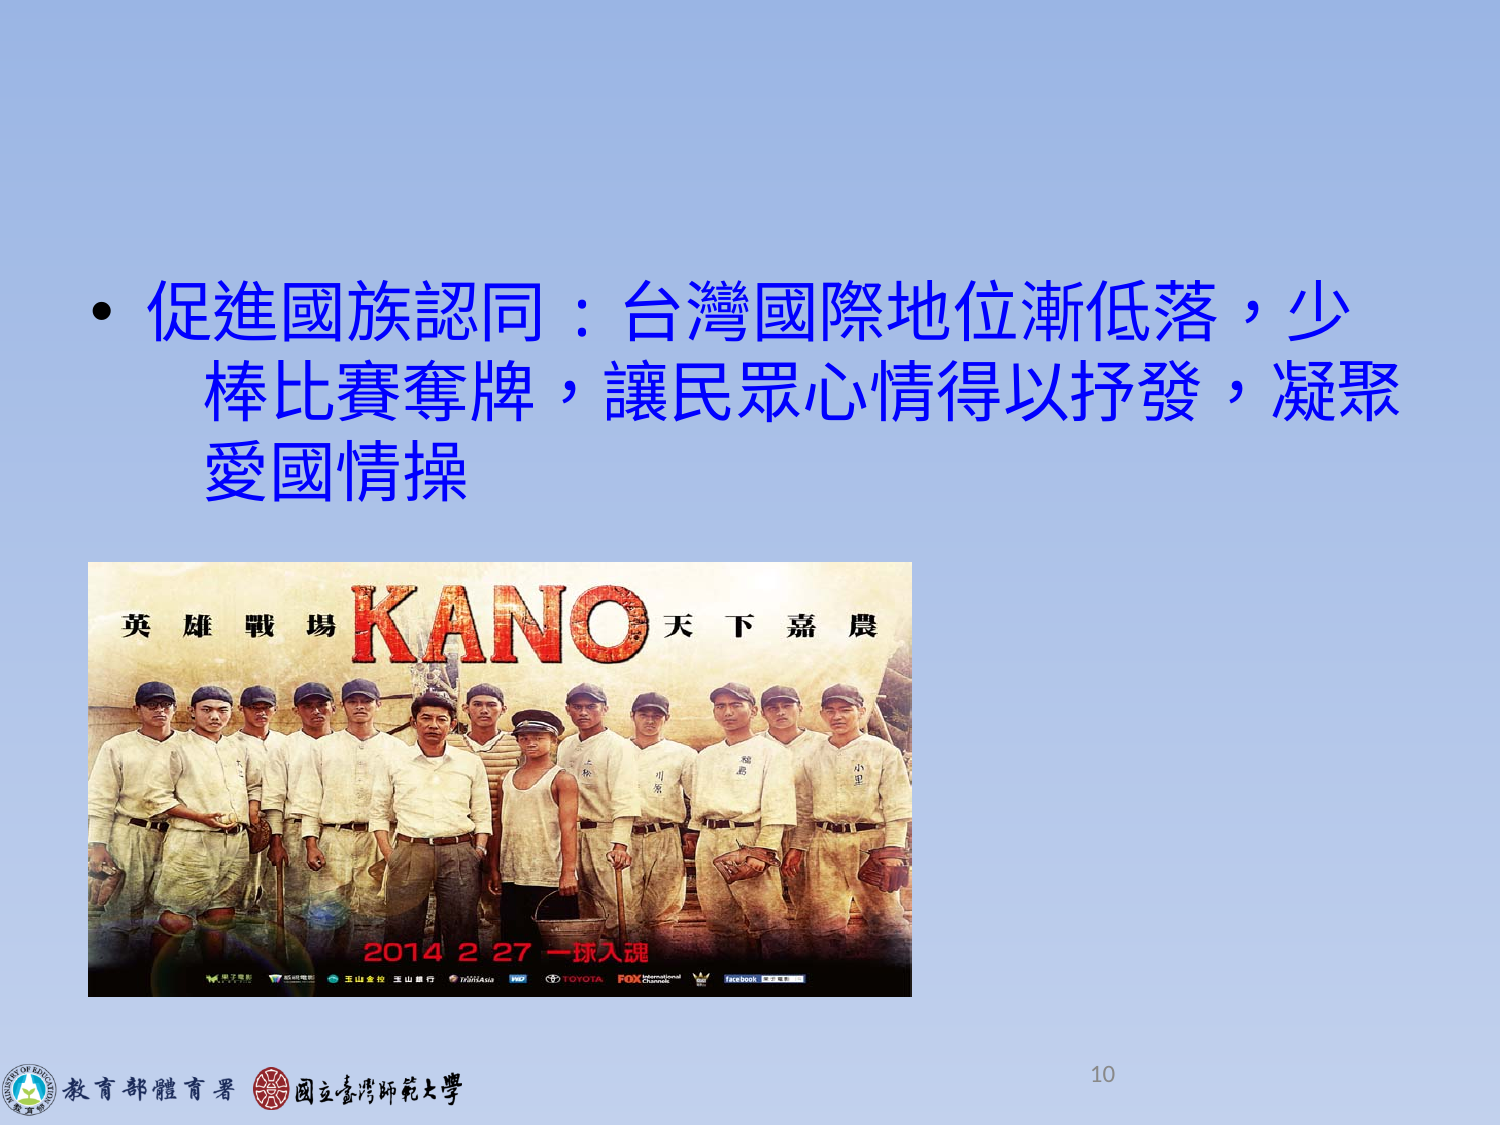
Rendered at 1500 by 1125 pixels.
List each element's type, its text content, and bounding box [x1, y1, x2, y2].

text_box [1074, 1042, 1426, 1103]
picture [88, 562, 912, 997]
list 促進國族認同:台灣國際地位漸低落，少棒比賽奪牌，讓民眾心情得以抒發，凝聚愛國情操 [75, 262, 1426, 1005]
